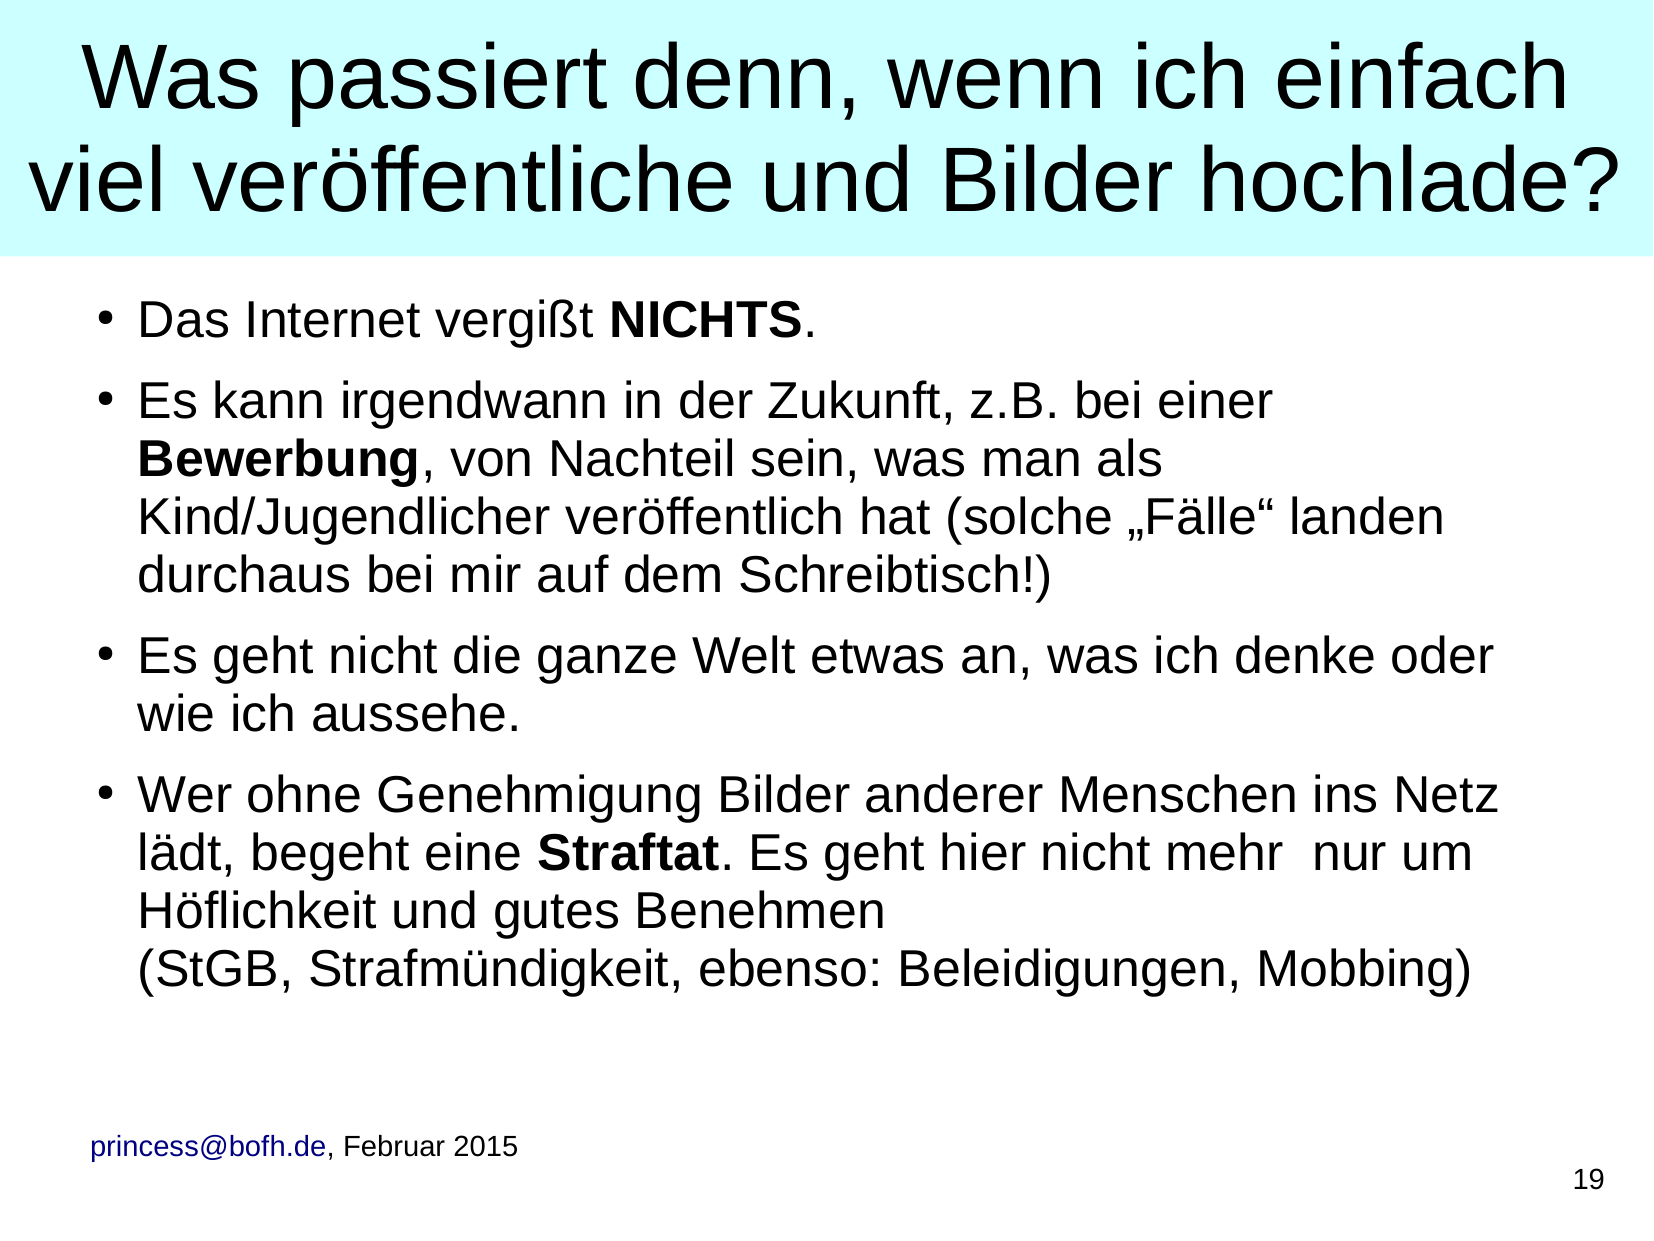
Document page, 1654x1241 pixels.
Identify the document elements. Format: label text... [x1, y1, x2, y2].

title Was passiert denn, wenn ich einfach viel veröffentliche und Bilder hochlade? [0, 0, 1654, 257]
list Das Internet vergißt NICHTS. Es kann irgendwann in der Zukunft, z.B. bei einer Bewerbung, von Nachteil sein, was man als Kind/Jugendlicher veröffentlich hat (solche „Fälle“ landen durchaus bei mir auf dem Schreibtisch!) Es geht nicht die ganze Welt etwas an, was ich denke oder wie ich aussehe. Wer ohne Genehmigung Bilder anderer Menschen ins Netz lädt, begeht eine Straftat. Es geht hier nicht mehr nur um Höflichkeit und gutes Benehmen (StGB, Strafmündigkeit, ebenso: Beleidigungen, Mobbing) [82, 290, 1571, 1010]
